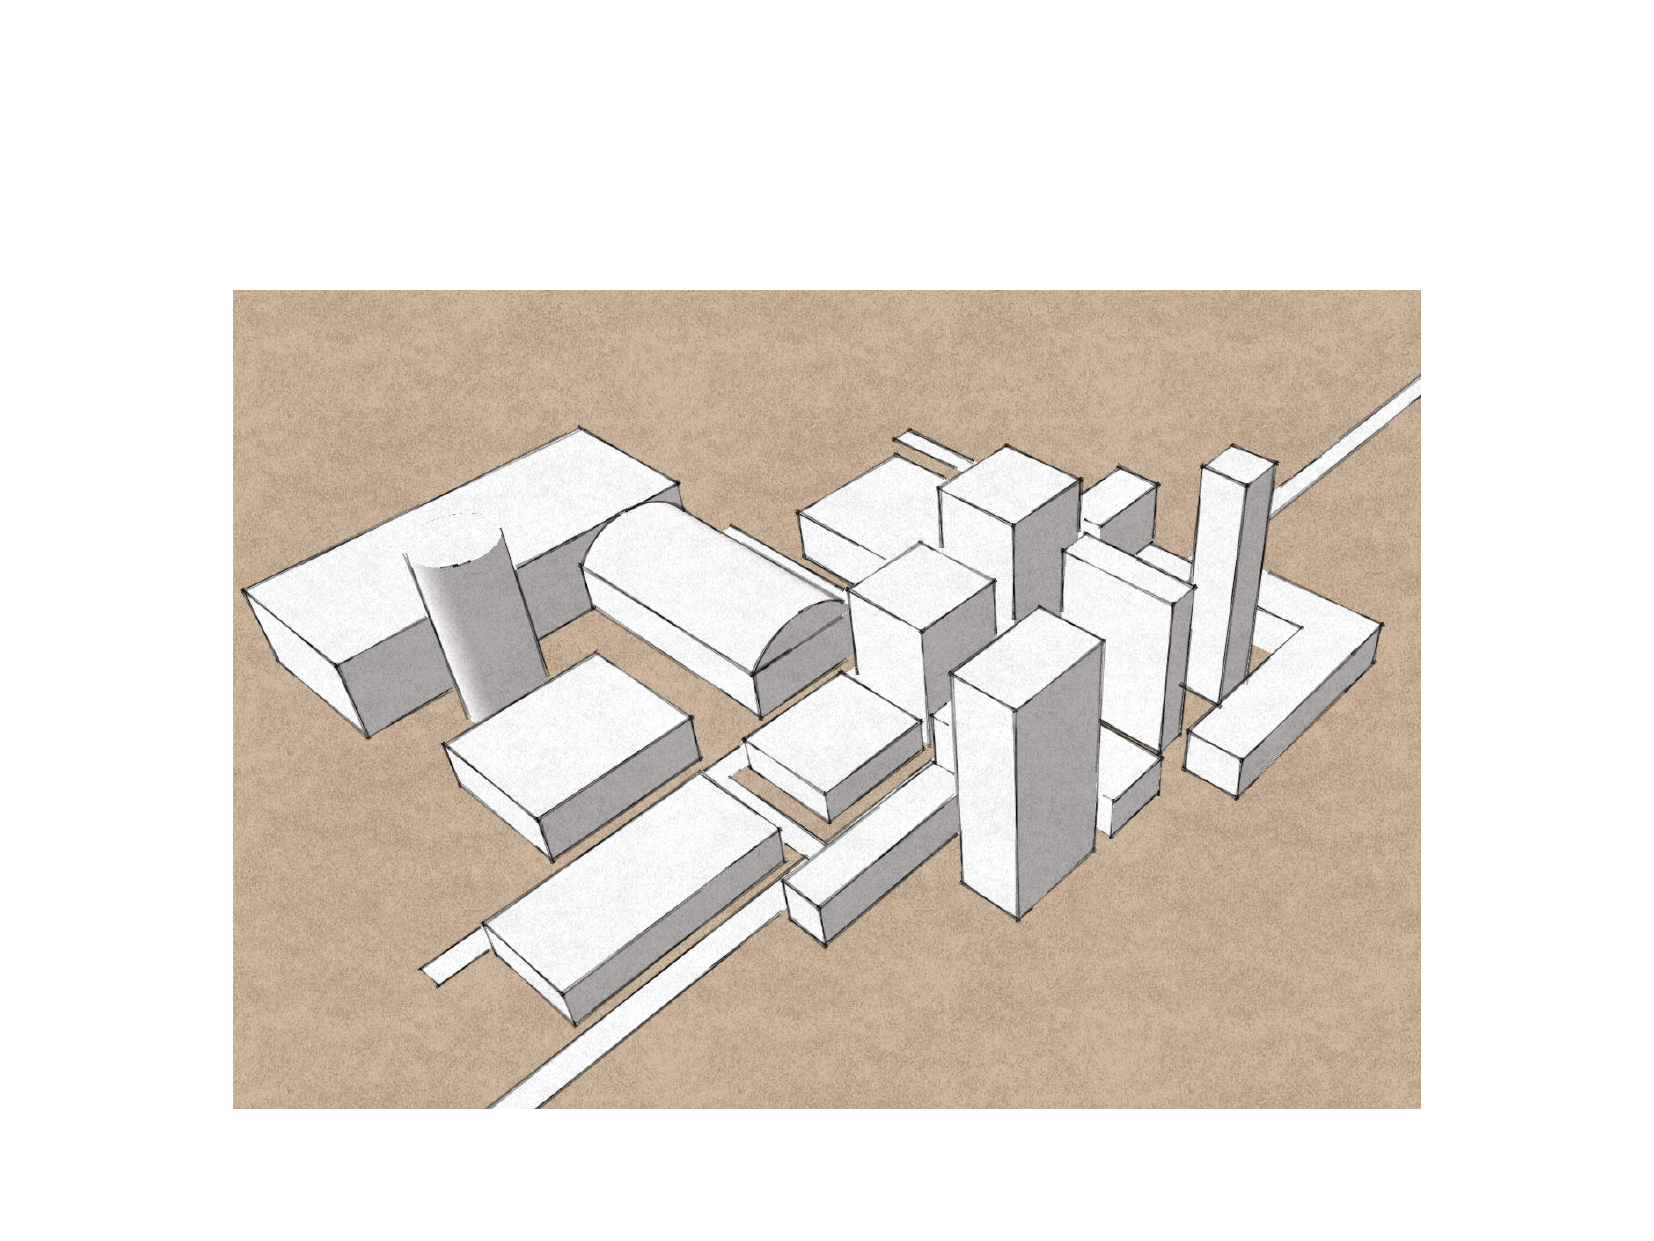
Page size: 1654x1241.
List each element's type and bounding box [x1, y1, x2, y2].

picture [233, 290, 1421, 1109]
